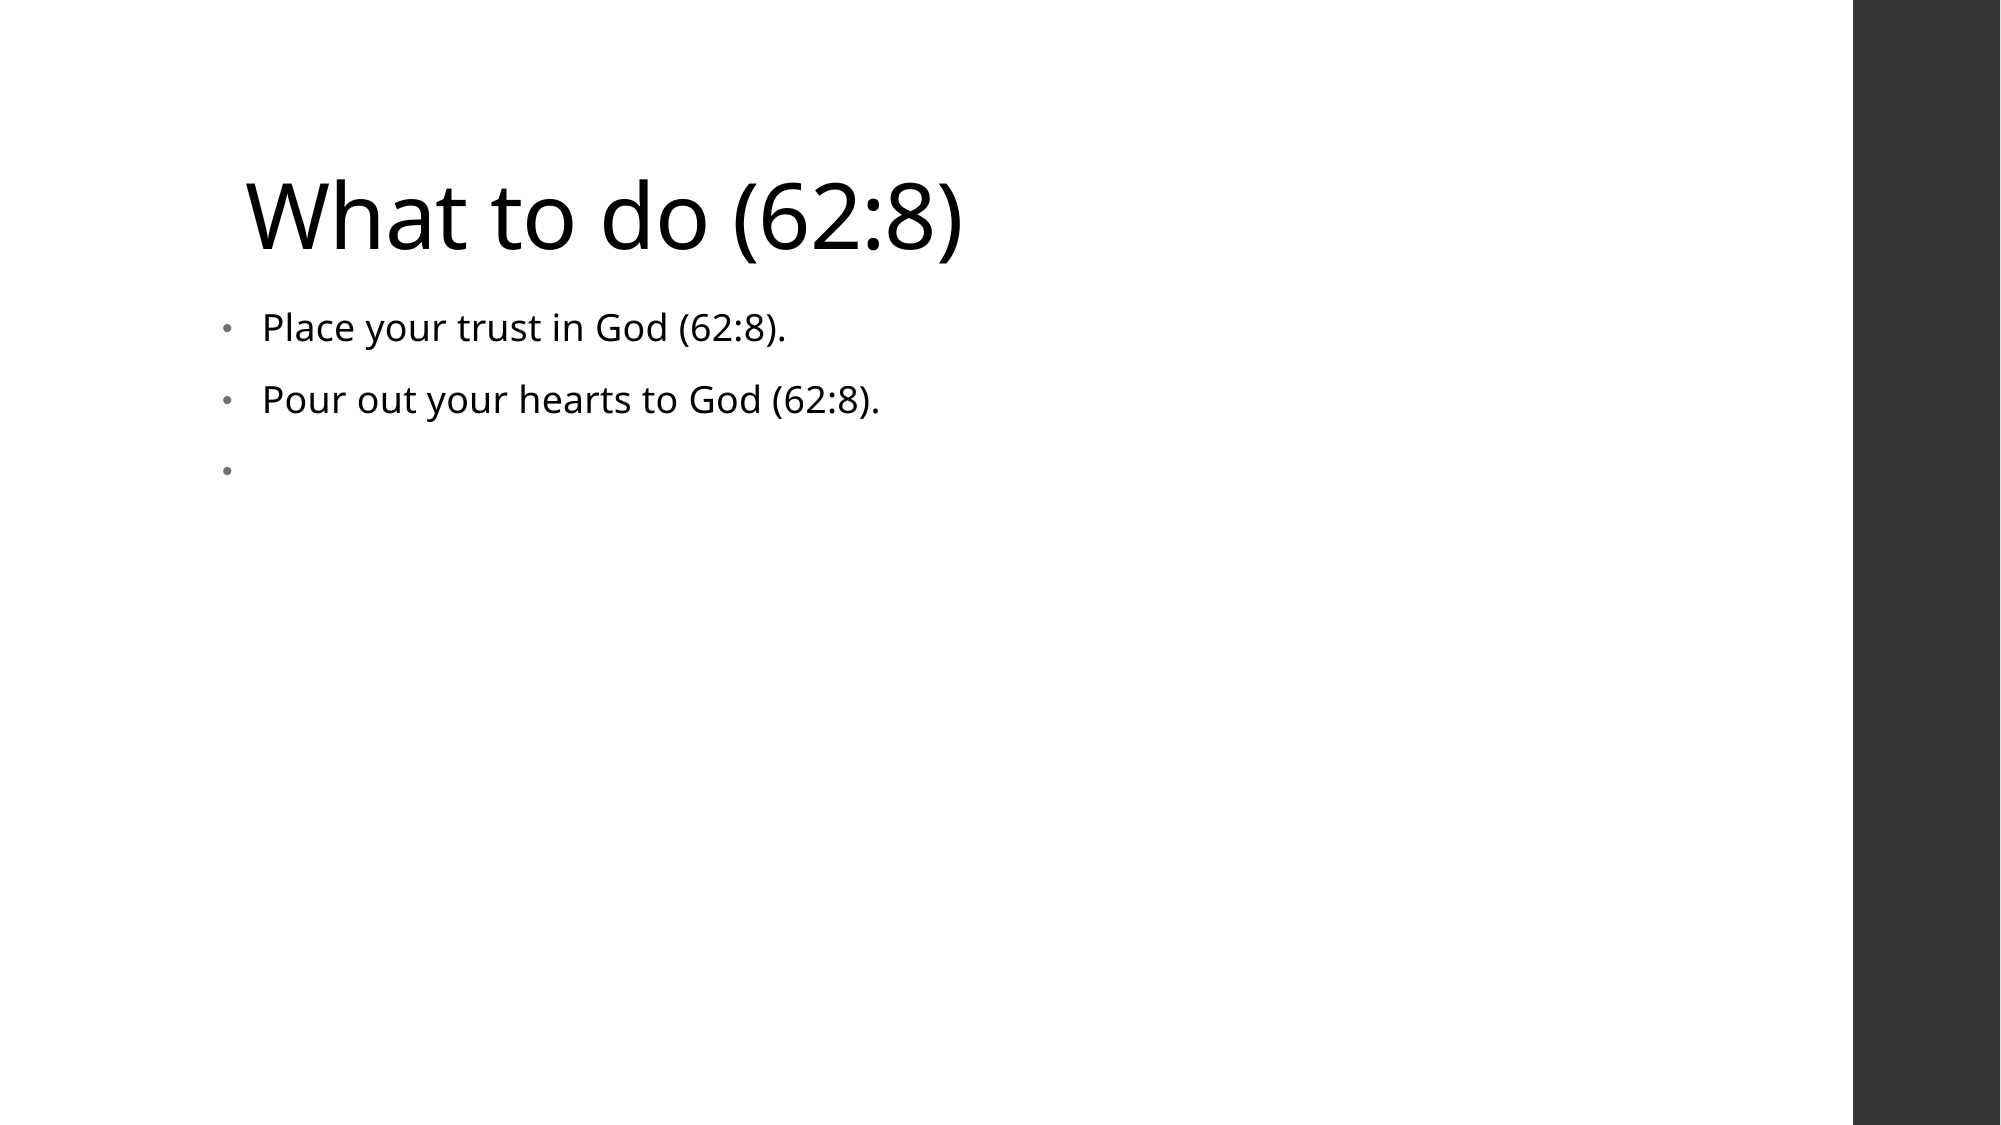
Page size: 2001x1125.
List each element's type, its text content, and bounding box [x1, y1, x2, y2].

list Place your trust in God (62:8). Pour out your hearts to God (62:8). [206, 299, 1617, 1014]
title What to do (62:8) [206, 60, 1797, 278]
